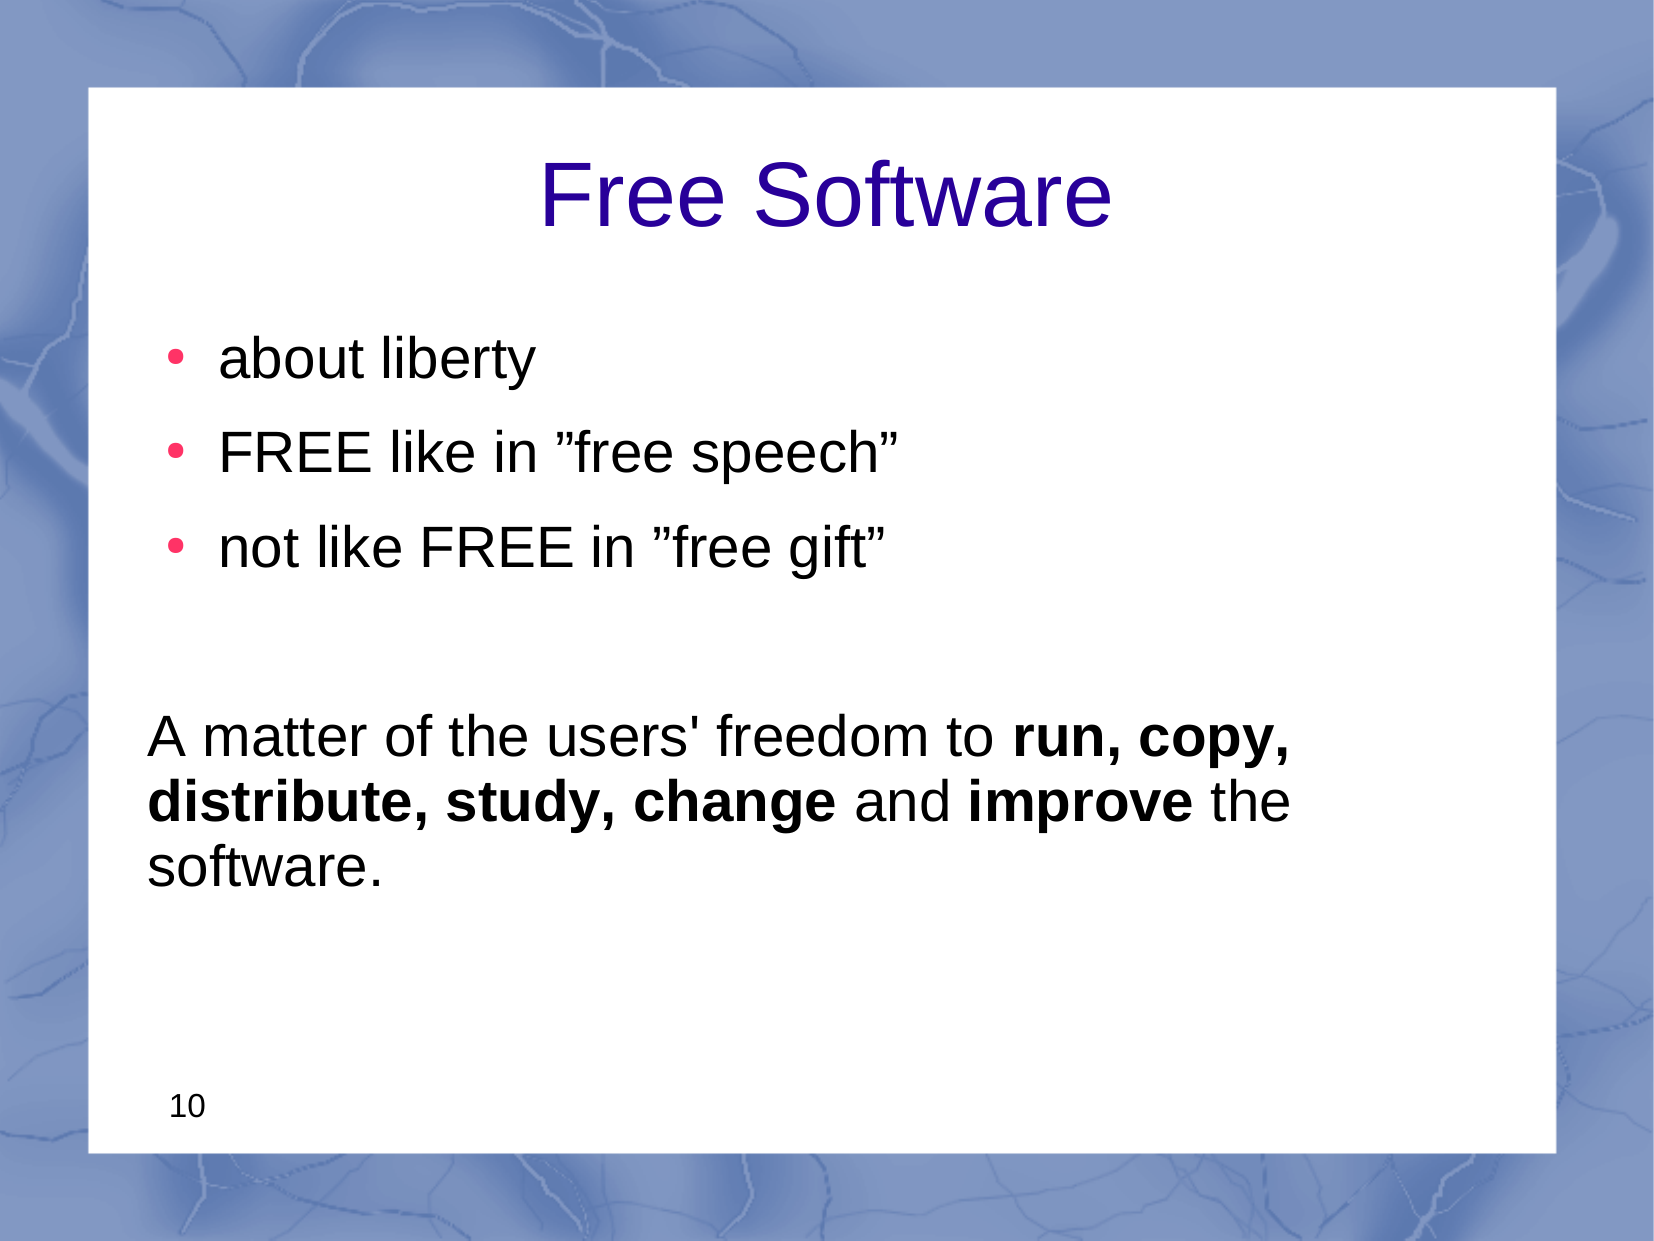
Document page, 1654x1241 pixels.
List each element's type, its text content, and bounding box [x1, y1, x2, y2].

title Free Software [118, 90, 1536, 298]
picture [0, 0, 1654, 1241]
list about liberty FREE like in ”free speech” not like FREE in ”free gift” A matter of the users' freedom to run, copy, distribute, study, change and improve the software. [147, 325, 1506, 1045]
